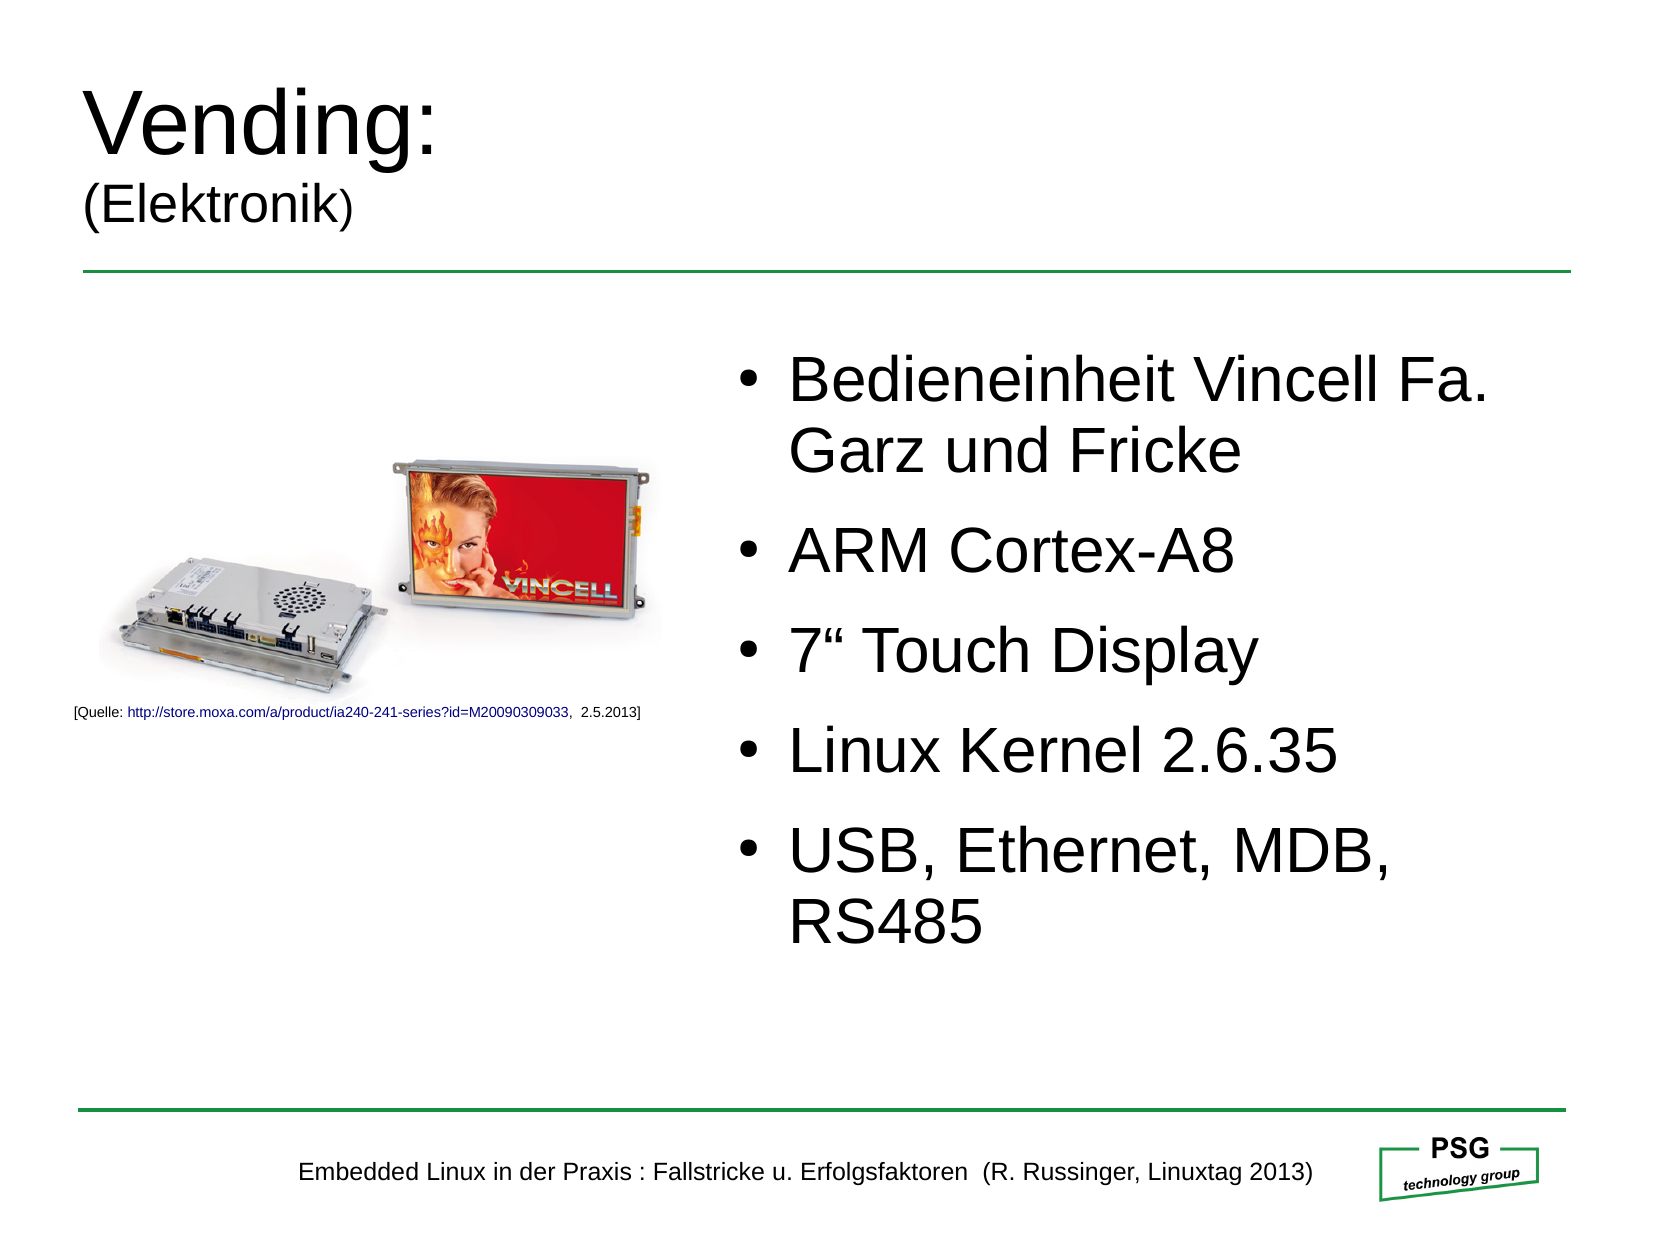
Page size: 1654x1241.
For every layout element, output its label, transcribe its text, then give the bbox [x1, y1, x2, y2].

picture [99, 448, 662, 696]
text_box [Quelle: http://store.moxa.com/a/product/ia240-241-series?id=M20090309033, 2.5.2013] [59, 696, 674, 728]
title Vending: (Elektronik) [82, 49, 1571, 257]
picture [1375, 1134, 1543, 1205]
list Bedieneinheit Vincell Fa. Garz und Fricke ARM Cortex-A8 7“ Touch Display Linux Kernel 2.6.35 USB, Ethernet, MDB, RS485 [720, 343, 1538, 1034]
